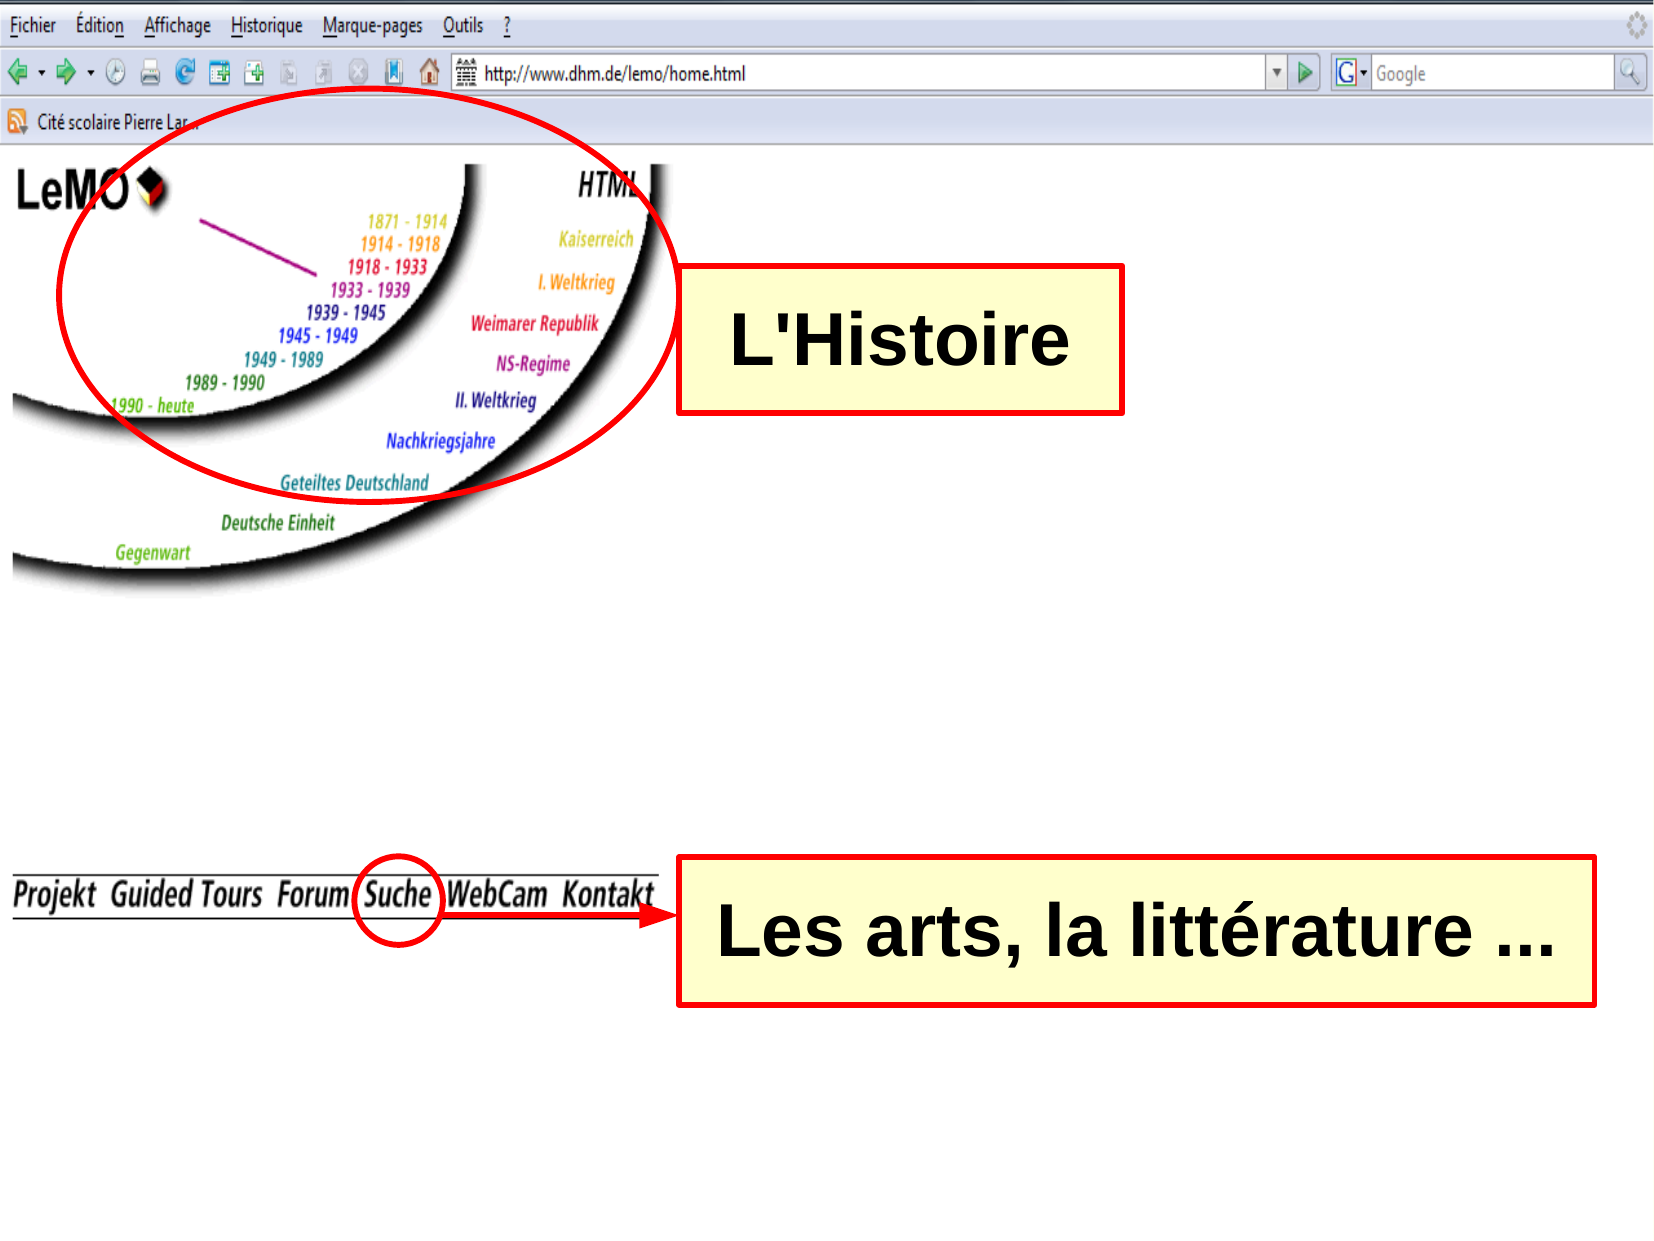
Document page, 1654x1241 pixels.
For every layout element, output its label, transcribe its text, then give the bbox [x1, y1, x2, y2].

text_box Les arts, la littérature ... [679, 857, 1595, 1005]
text_box L'Histoire [679, 265, 1123, 414]
picture [0, 0, 1654, 1241]
